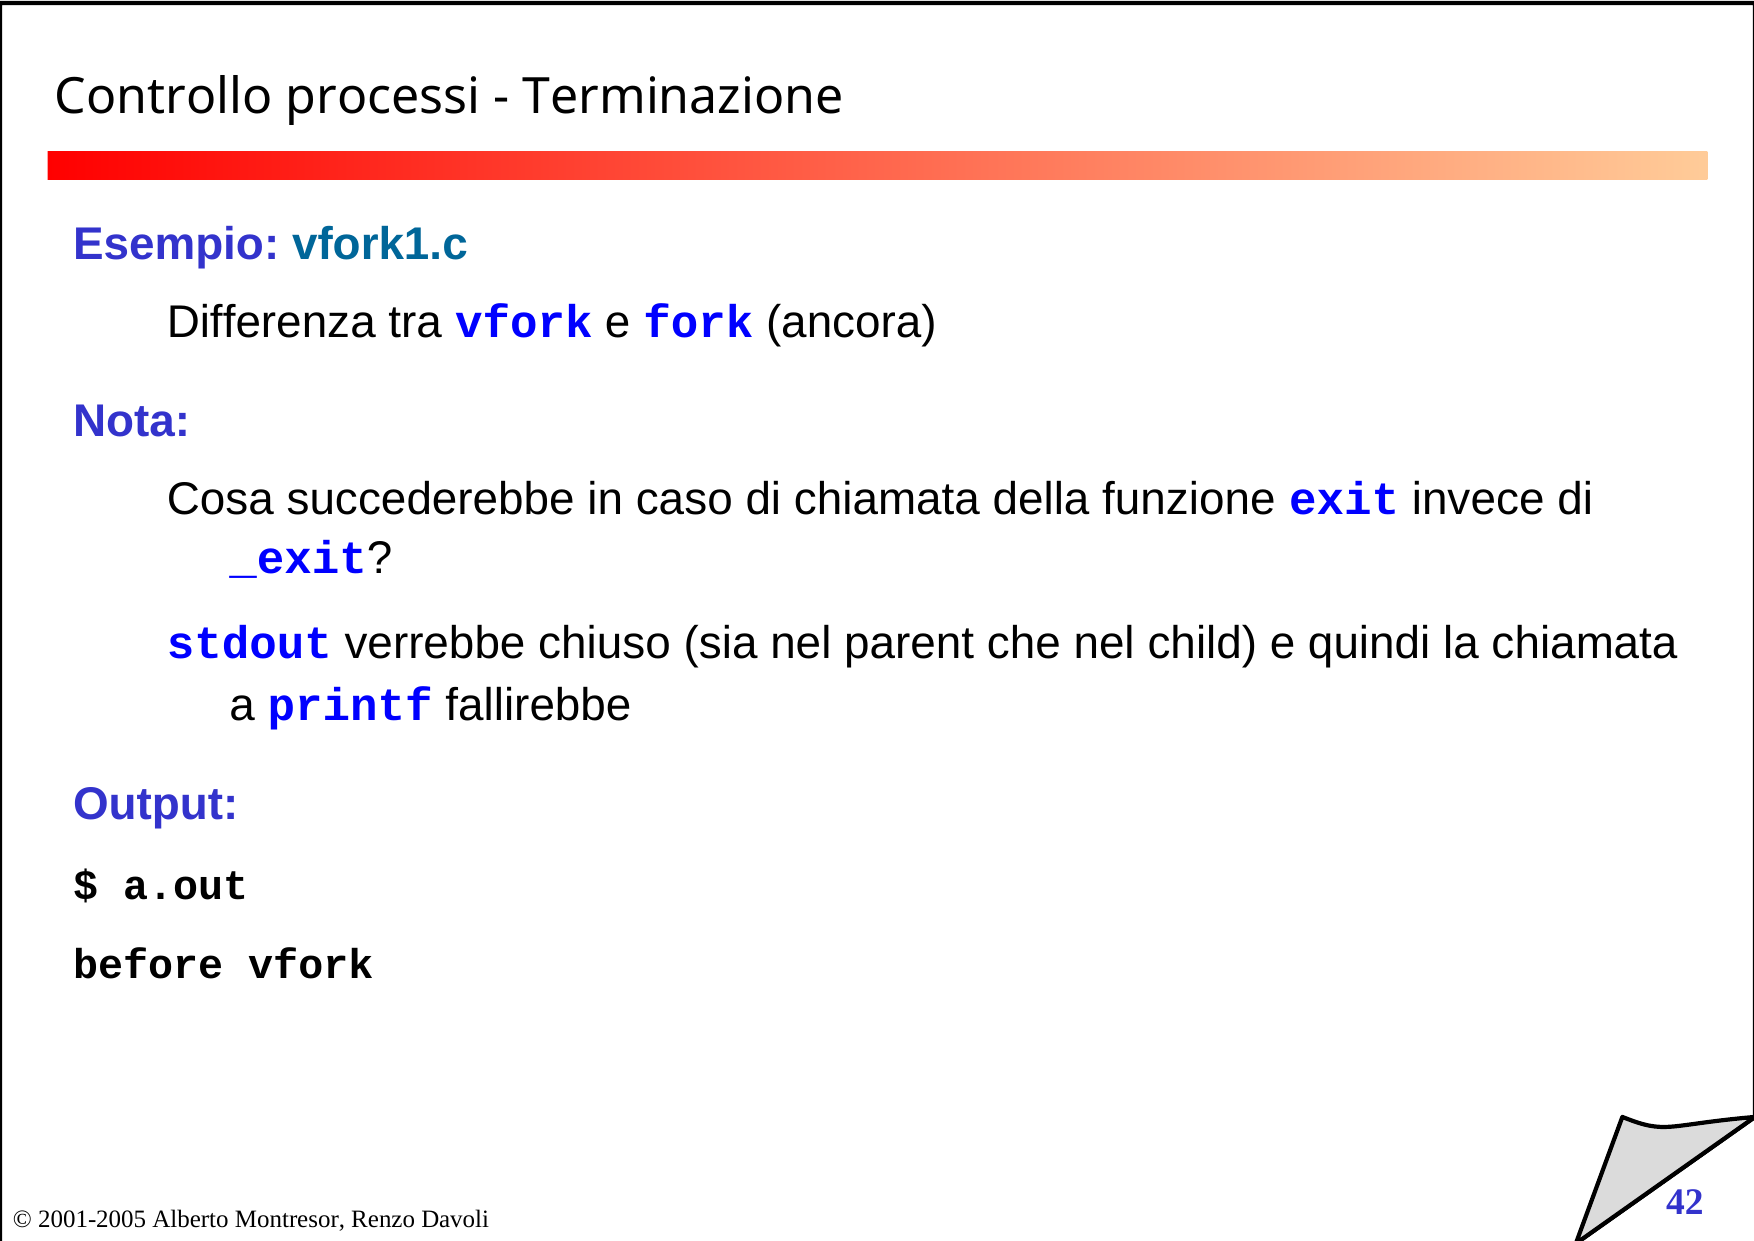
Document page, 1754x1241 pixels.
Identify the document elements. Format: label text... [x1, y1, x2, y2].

list Esempio: vfork1.c Differenza tra vfork e fork (ancora) Nota: Cosa succederebbe in caso di chiamata della funzione exit invece di _exit? stdout verrebbe chiuso (sia nel parent che nel child) e quindi la chiamata a printf fallirebbe Output: $ a.out before vfork [58, 206, 1696, 1069]
title Controllo processi - Terminazione [40, 49, 1714, 144]
